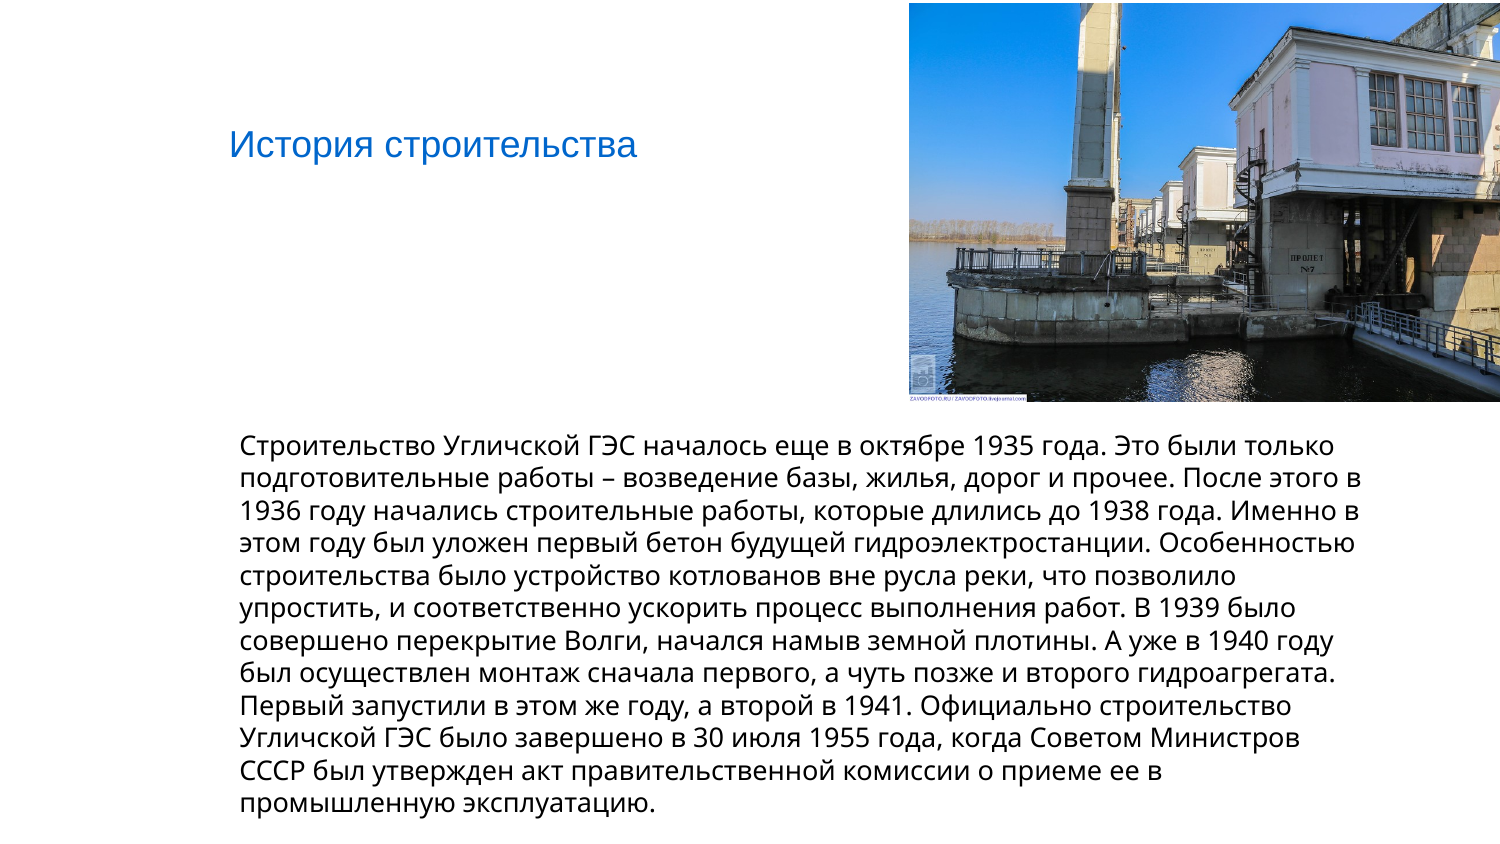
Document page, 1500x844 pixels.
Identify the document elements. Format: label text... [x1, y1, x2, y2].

title История строительства [213, 98, 909, 263]
list Строительство Угличской ГЭС началось еще в октябре 1935 года. Это были только подготовительные работы – возведение базы, жилья, дорог и прочее. После этого в 1936 году начались строительные работы, которые длились до 1938 года. Именно в этом году был уложен первый бетон будущей гидроэлектростанции. Особенностью строительства было устройство котлованов вне русла реки, что позволило упростить, и соответственно ускорить процесс выполнения работ. В 1939 было совершено перекрытие Волги, начался намыв земной плотины. А уже в 1940 году был осуществлен монтаж сначала первого, а чуть позже и второго гидроагрегата. Первый запустили в этом же году, а второй в 1941. Официально строительство Угличской ГЭС было завершено в 30 июля 1955 года, когда Советом Министров СССР был утвержден акт правительственной комиссии о приеме ее в промышленную эксплуатацию. [224, 413, 1378, 748]
picture [909, 3, 1500, 402]
